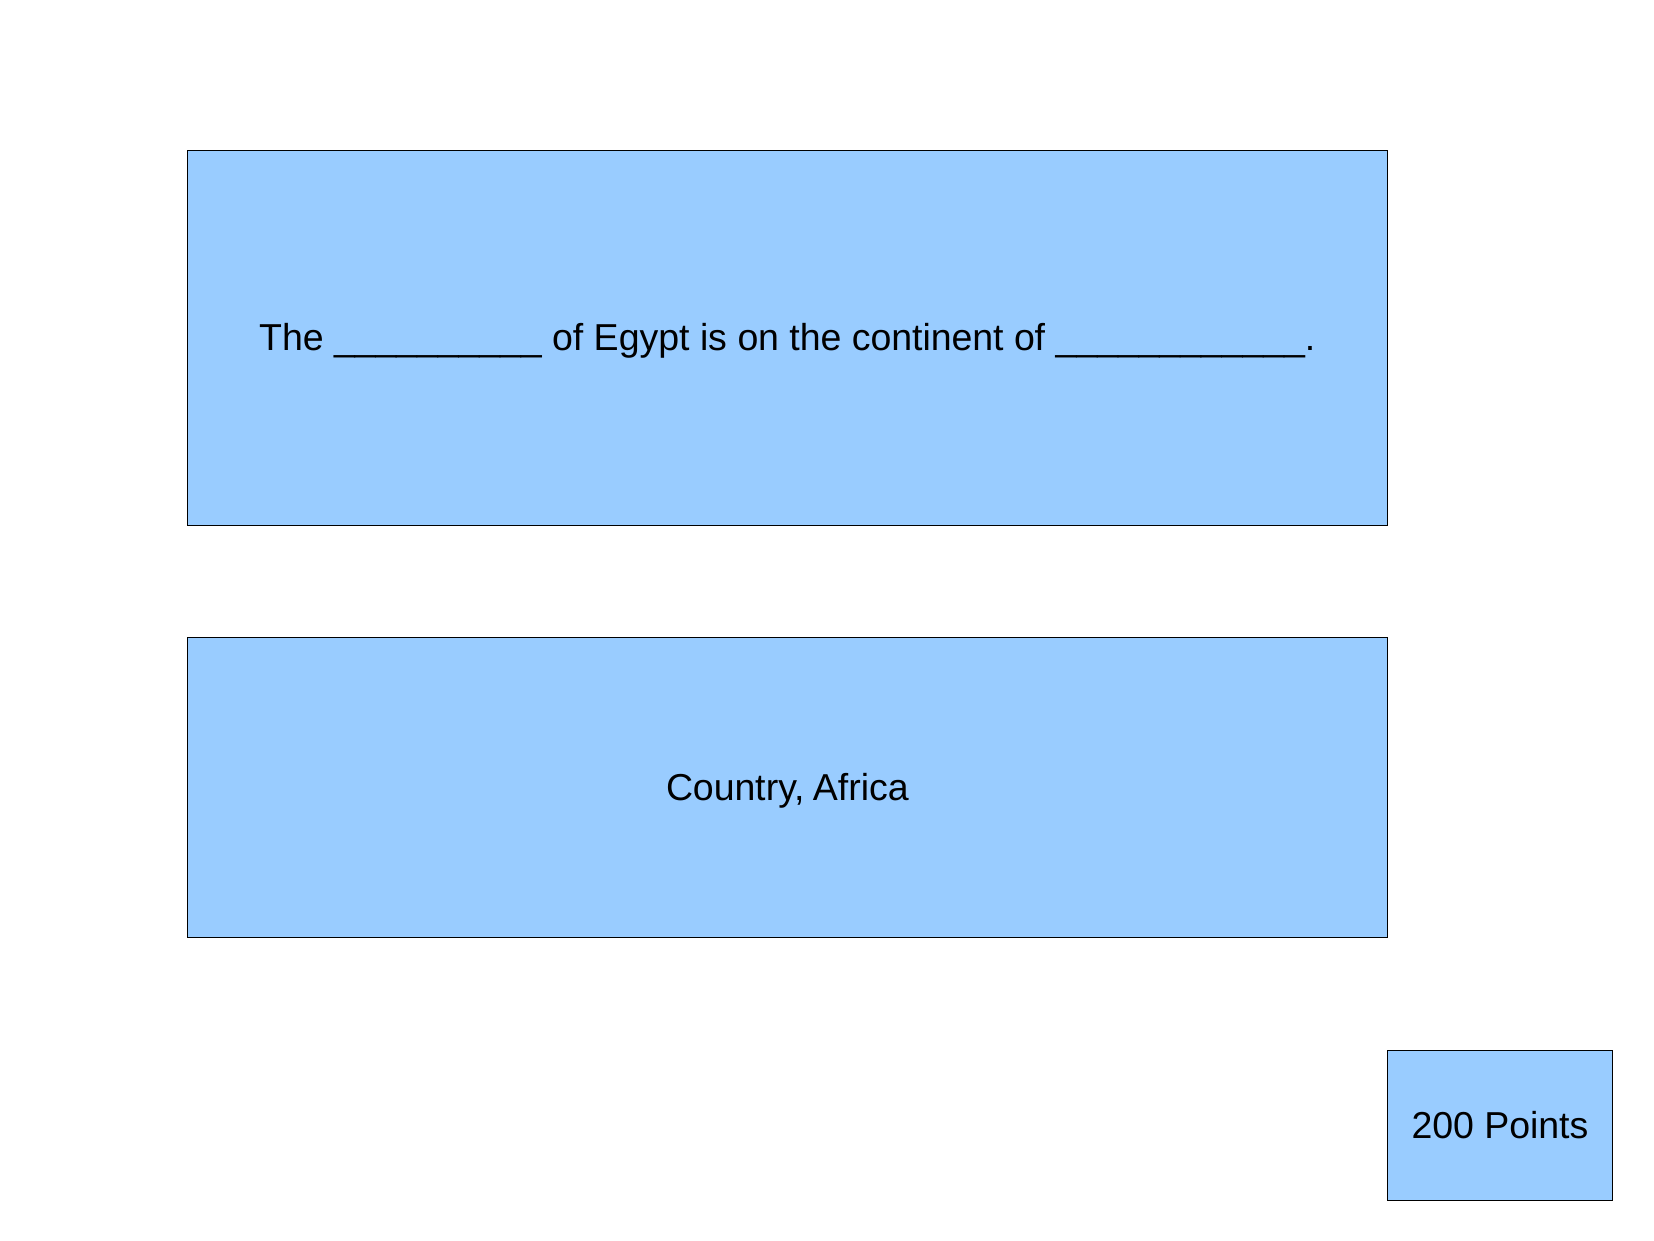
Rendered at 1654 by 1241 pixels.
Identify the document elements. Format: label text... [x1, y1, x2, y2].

text_box The __________ of Egypt is on the continent of ____________. [187, 150, 1388, 526]
text_box 200 Points [1387, 1050, 1613, 1201]
text_box Country, Africa [187, 637, 1388, 938]
